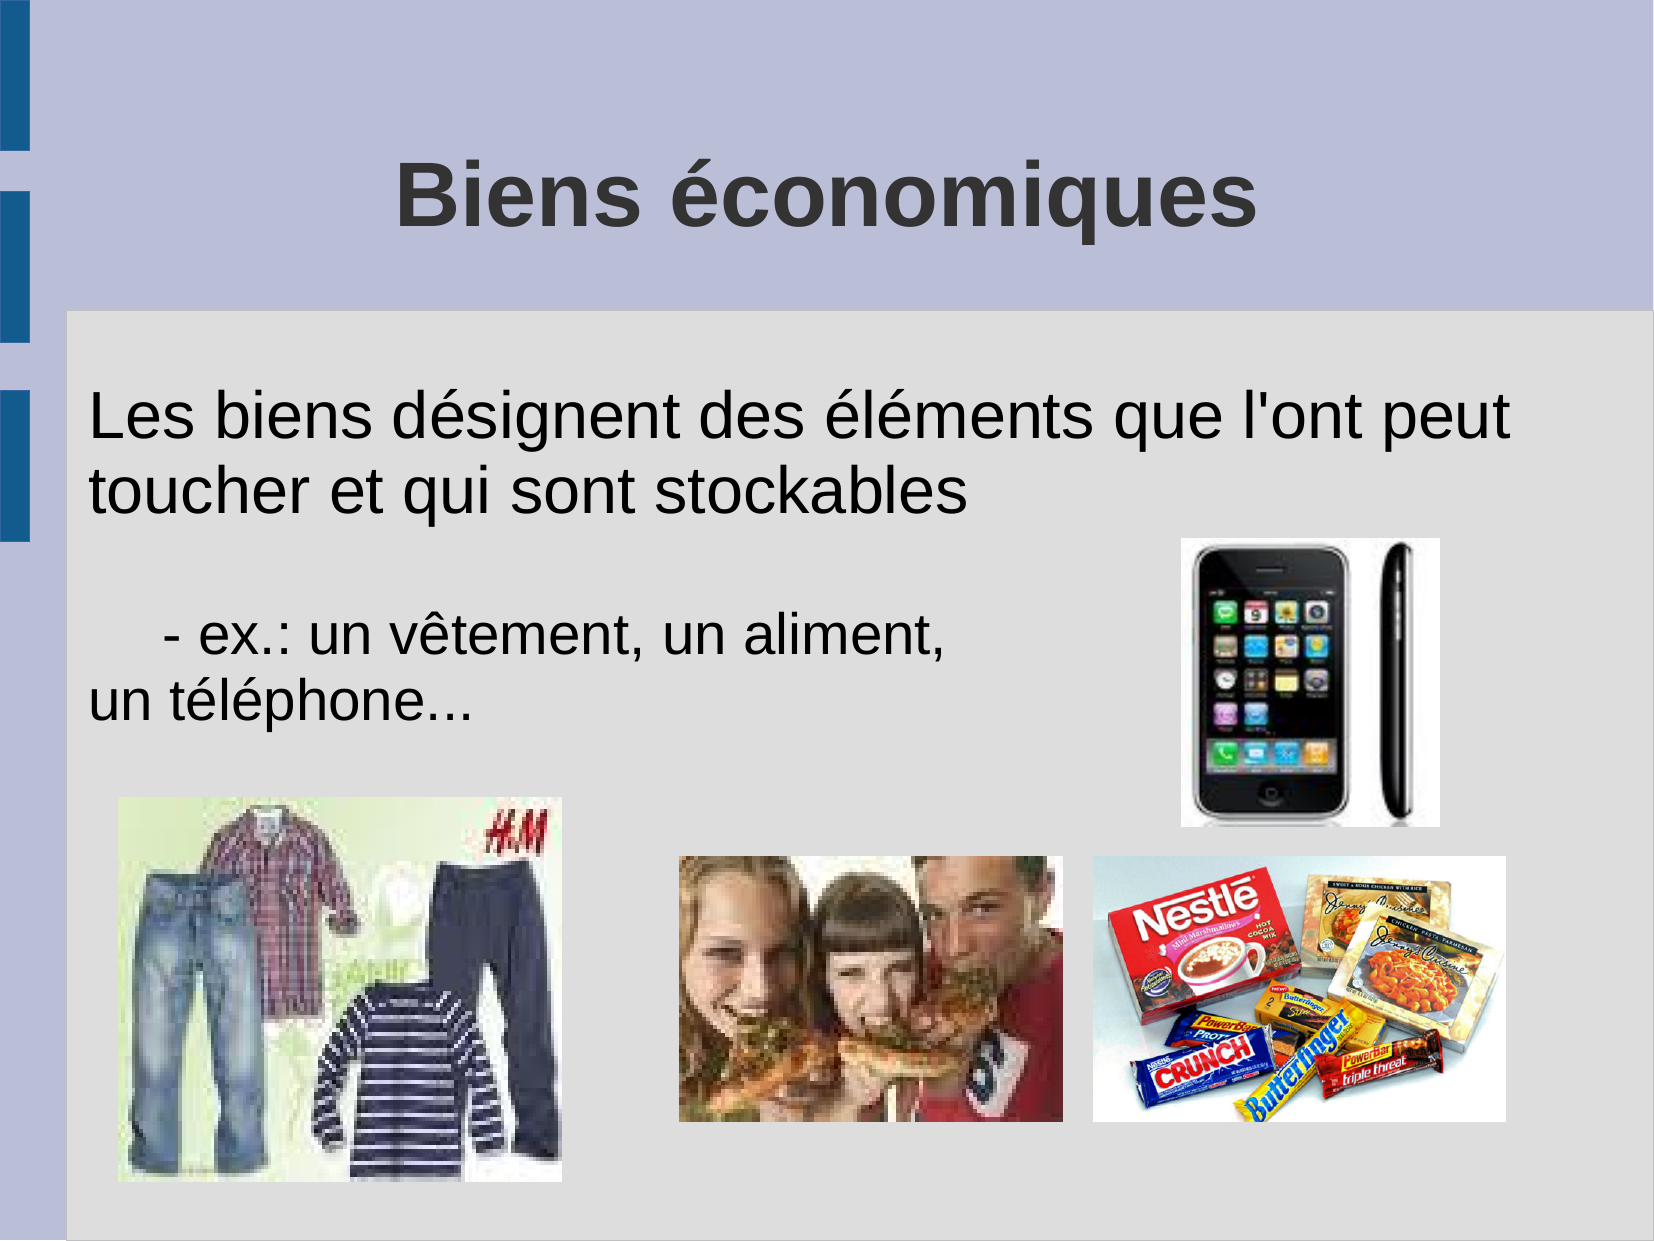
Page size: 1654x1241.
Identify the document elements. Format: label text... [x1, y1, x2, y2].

title Biens économiques [121, 91, 1534, 299]
text_box Les biens désignent des éléments que l'ont peut toucher et qui sont stockables - ex.: un vêtement, un aliment, un téléphone... [88, 377, 1595, 732]
picture [118, 797, 562, 1182]
picture [679, 856, 1063, 1123]
picture [1181, 538, 1440, 827]
picture [1093, 856, 1506, 1122]
